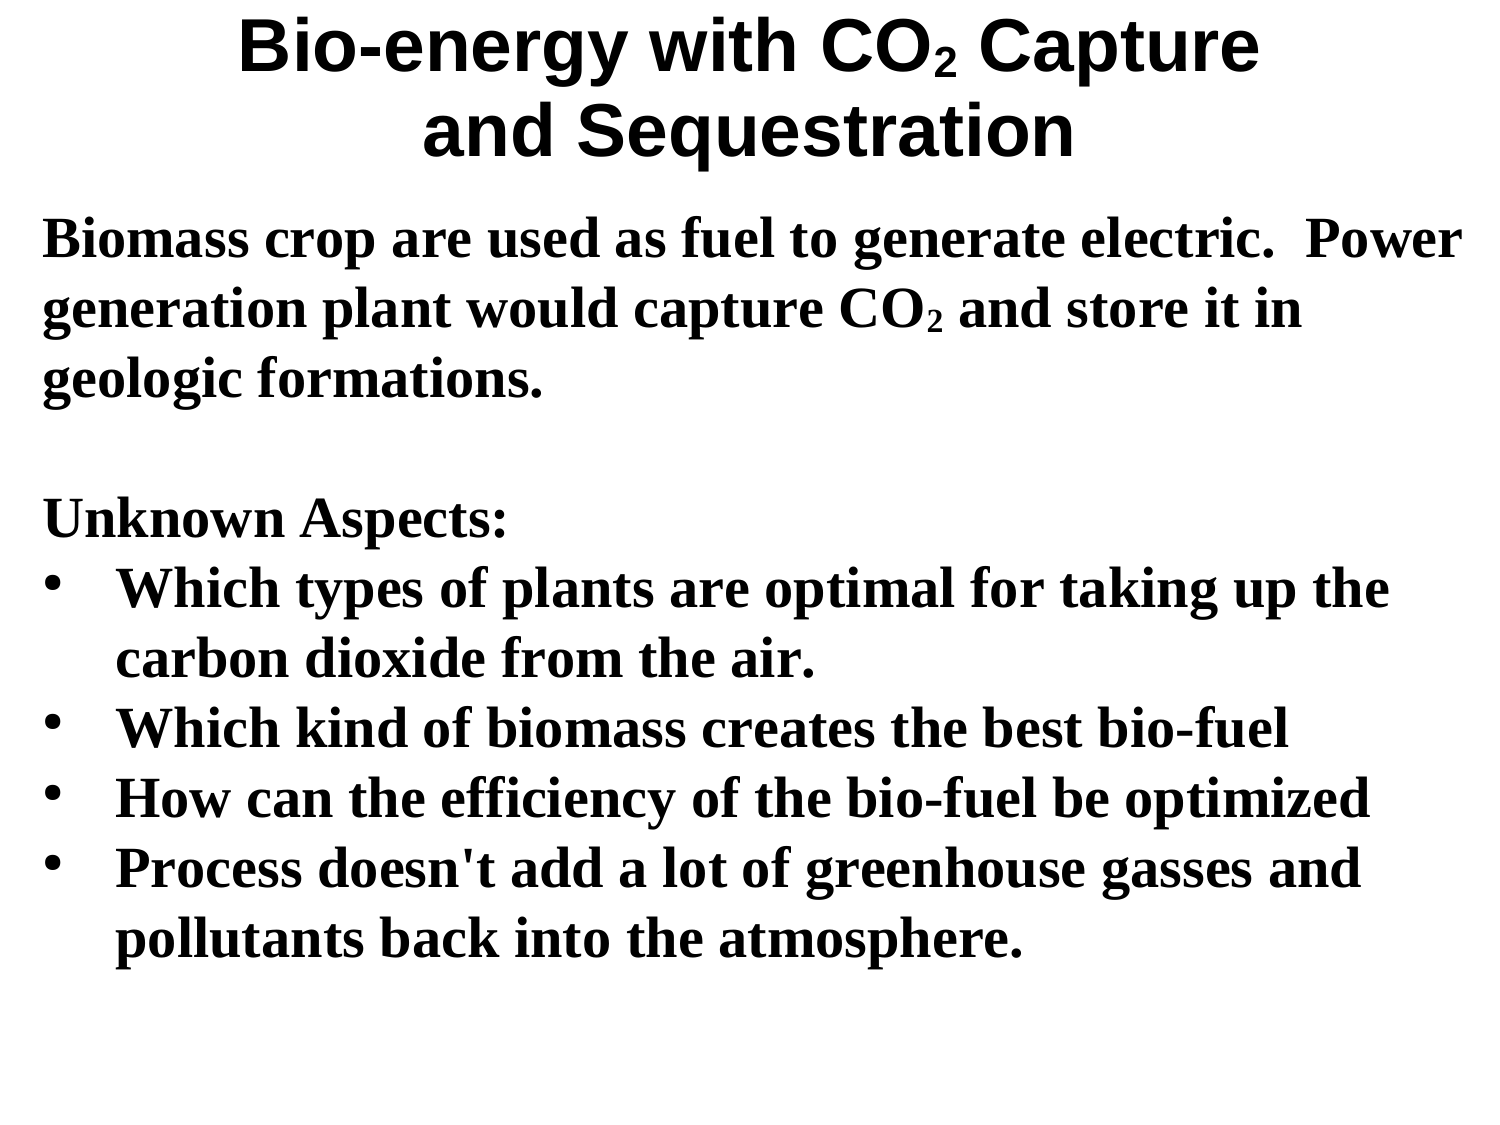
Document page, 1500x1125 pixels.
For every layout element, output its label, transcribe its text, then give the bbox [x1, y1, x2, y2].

text_box Biomass crop are used as fuel to generate electric. Power generation plant would capture CO2 and store it in geologic formations. Unknown Aspects: Which types of plants are optimal for taking up the carbon dioxide from the air. Which kind of biomass creates the best bio-fuel How can the efficiency of the bio-fuel be optimized Process doesn't add a lot of greenhouse gasses and pollutants back into the atmosphere. [27, 191, 1487, 996]
text_box Bio-energy with CO2 Capture and Sequestration [0, 4, 1500, 174]
